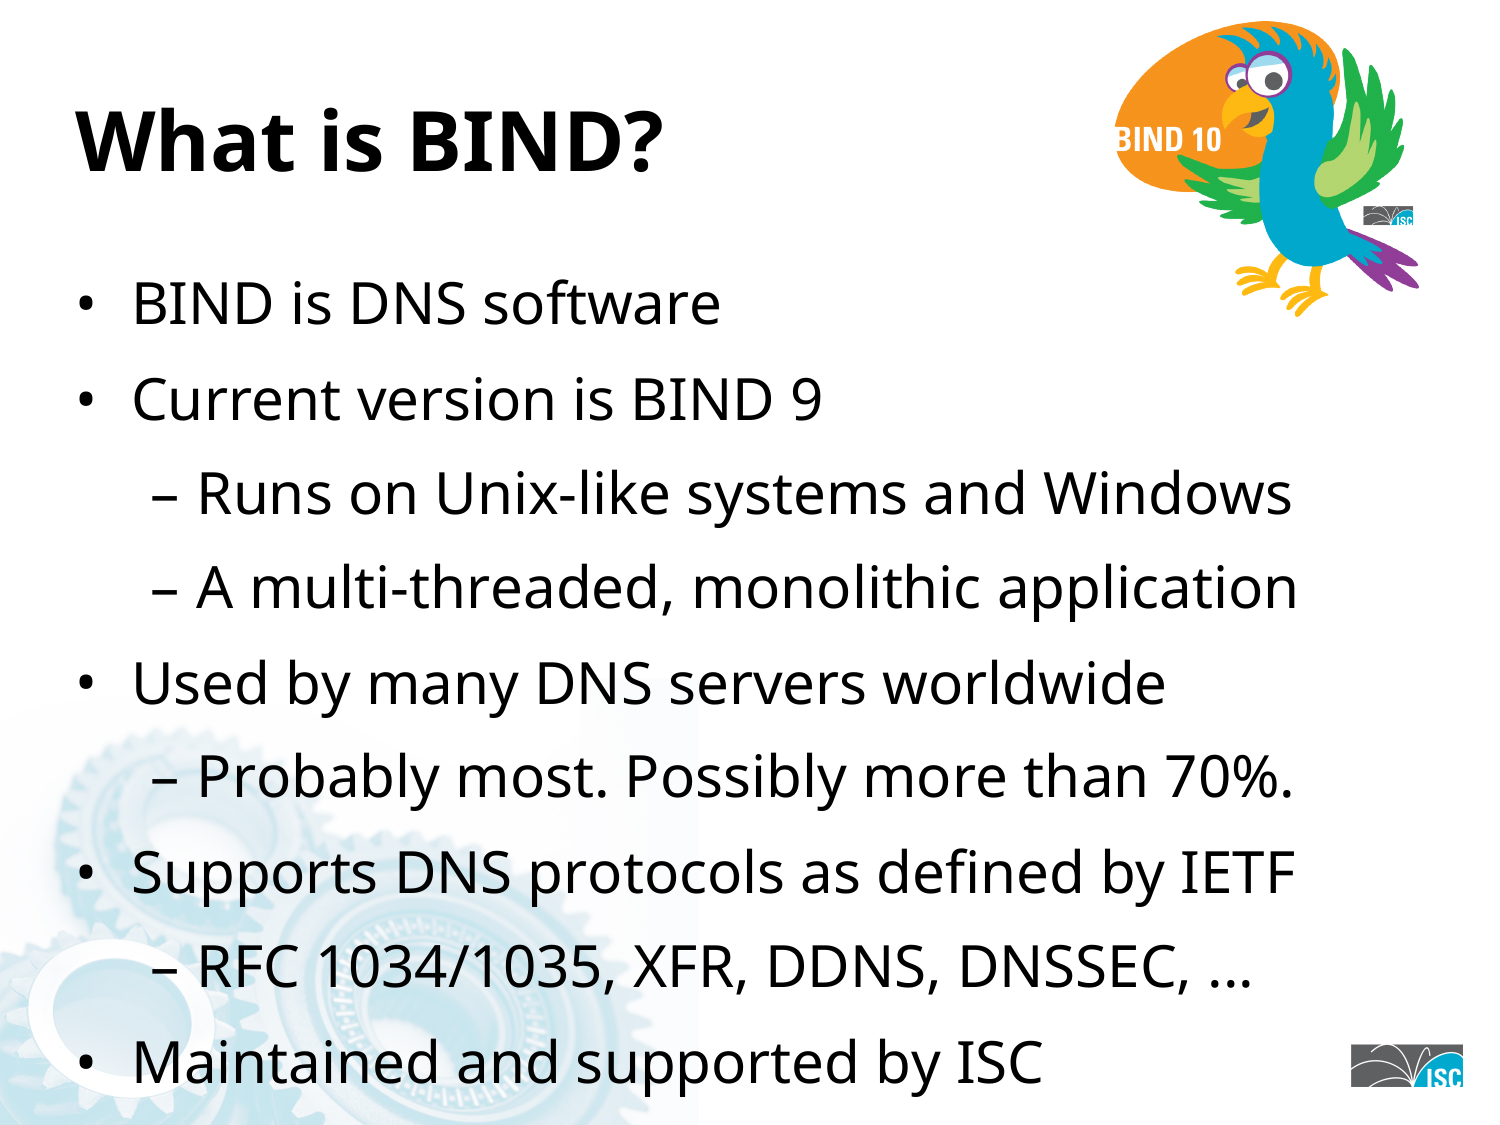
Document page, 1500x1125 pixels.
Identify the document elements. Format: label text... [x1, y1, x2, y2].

picture [0, 0, 1500, 1125]
list BIND is DNS software Current version is BIND 9 Runs on Unix-like systems and Windows A multi-threaded, monolithic application Used by many DNS servers worldwide Probably most. Possibly more than 70%. Supports DNS protocols as defined by IETF RFC 1034/1035, XFR, DDNS, DNSSEC, ... Maintained and supported by ISC [75, 262, 1426, 1006]
title What is BIND? [75, 31, 1426, 247]
